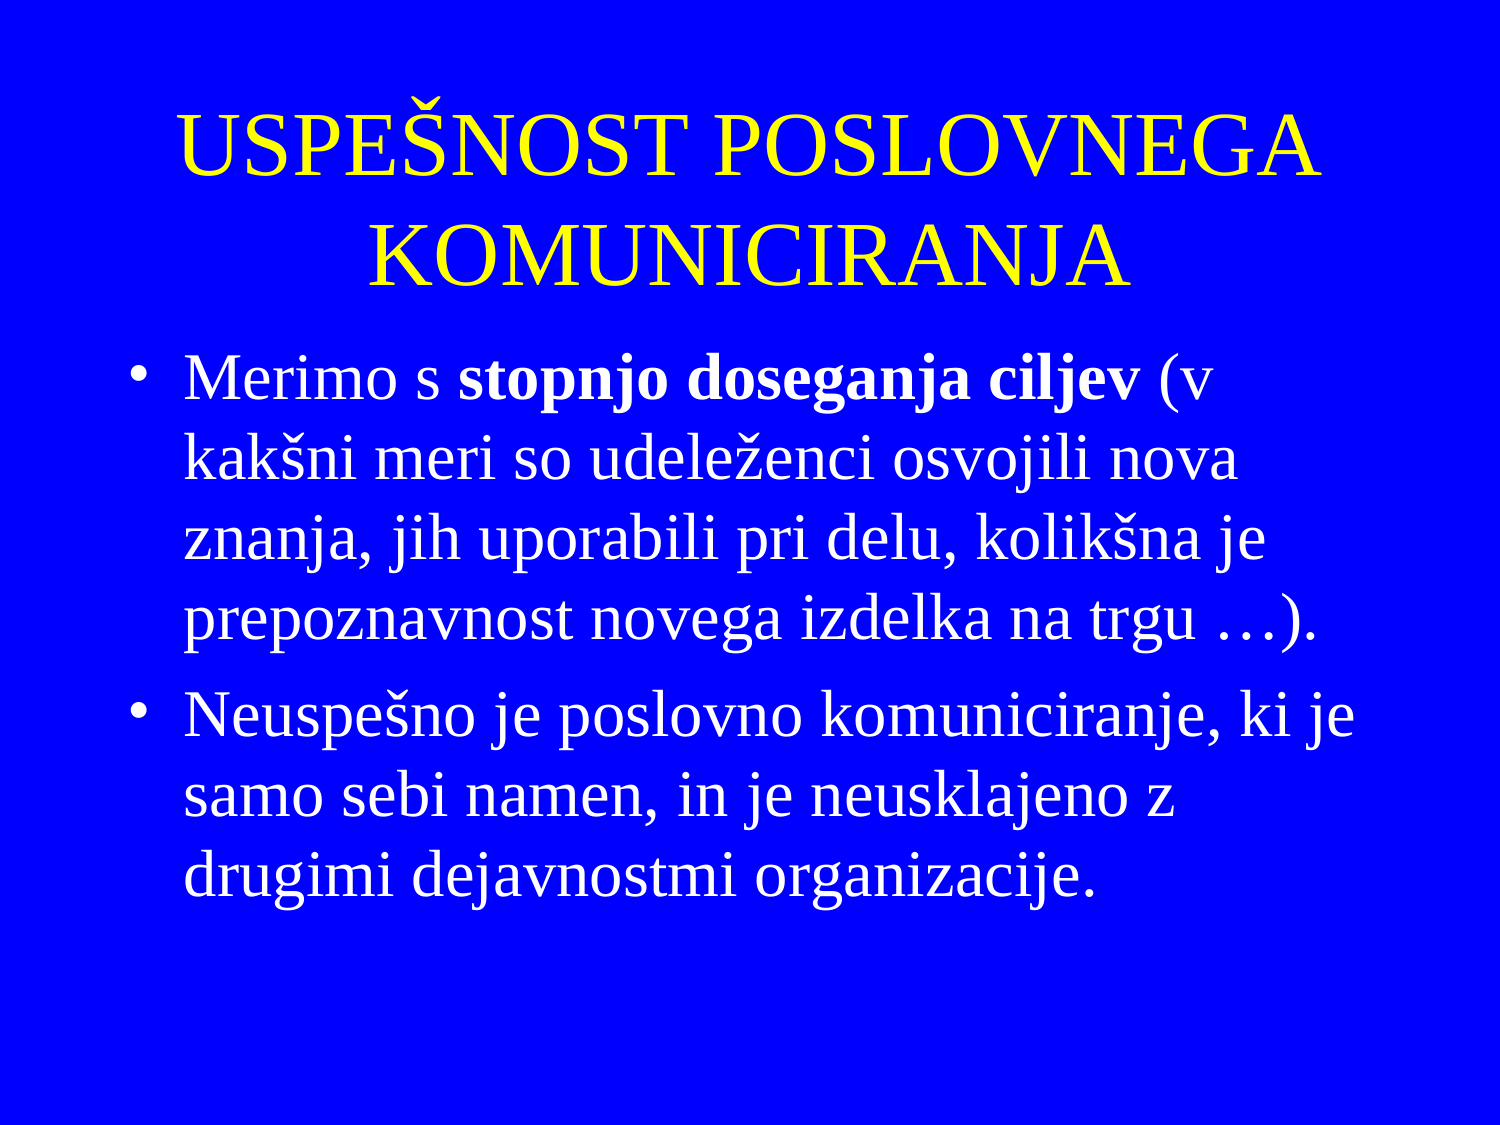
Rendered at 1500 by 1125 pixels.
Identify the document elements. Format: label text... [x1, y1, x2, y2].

title USPEŠNOST POSLOVNEGA KOMUNICIRANJA [112, 76, 1388, 312]
list Merimo s stopnjo doseganja ciljev (v kakšni meri so udeleženci osvojili nova znanja, jih uporabili pri delu, kolikšna je prepoznavnost novega izdelka na trgu …). Neuspešno je poslovno komuniciranje, ki je samo sebi namen, in je neusklajeno z drugimi dejavnostmi organizacije. [112, 324, 1388, 1001]
